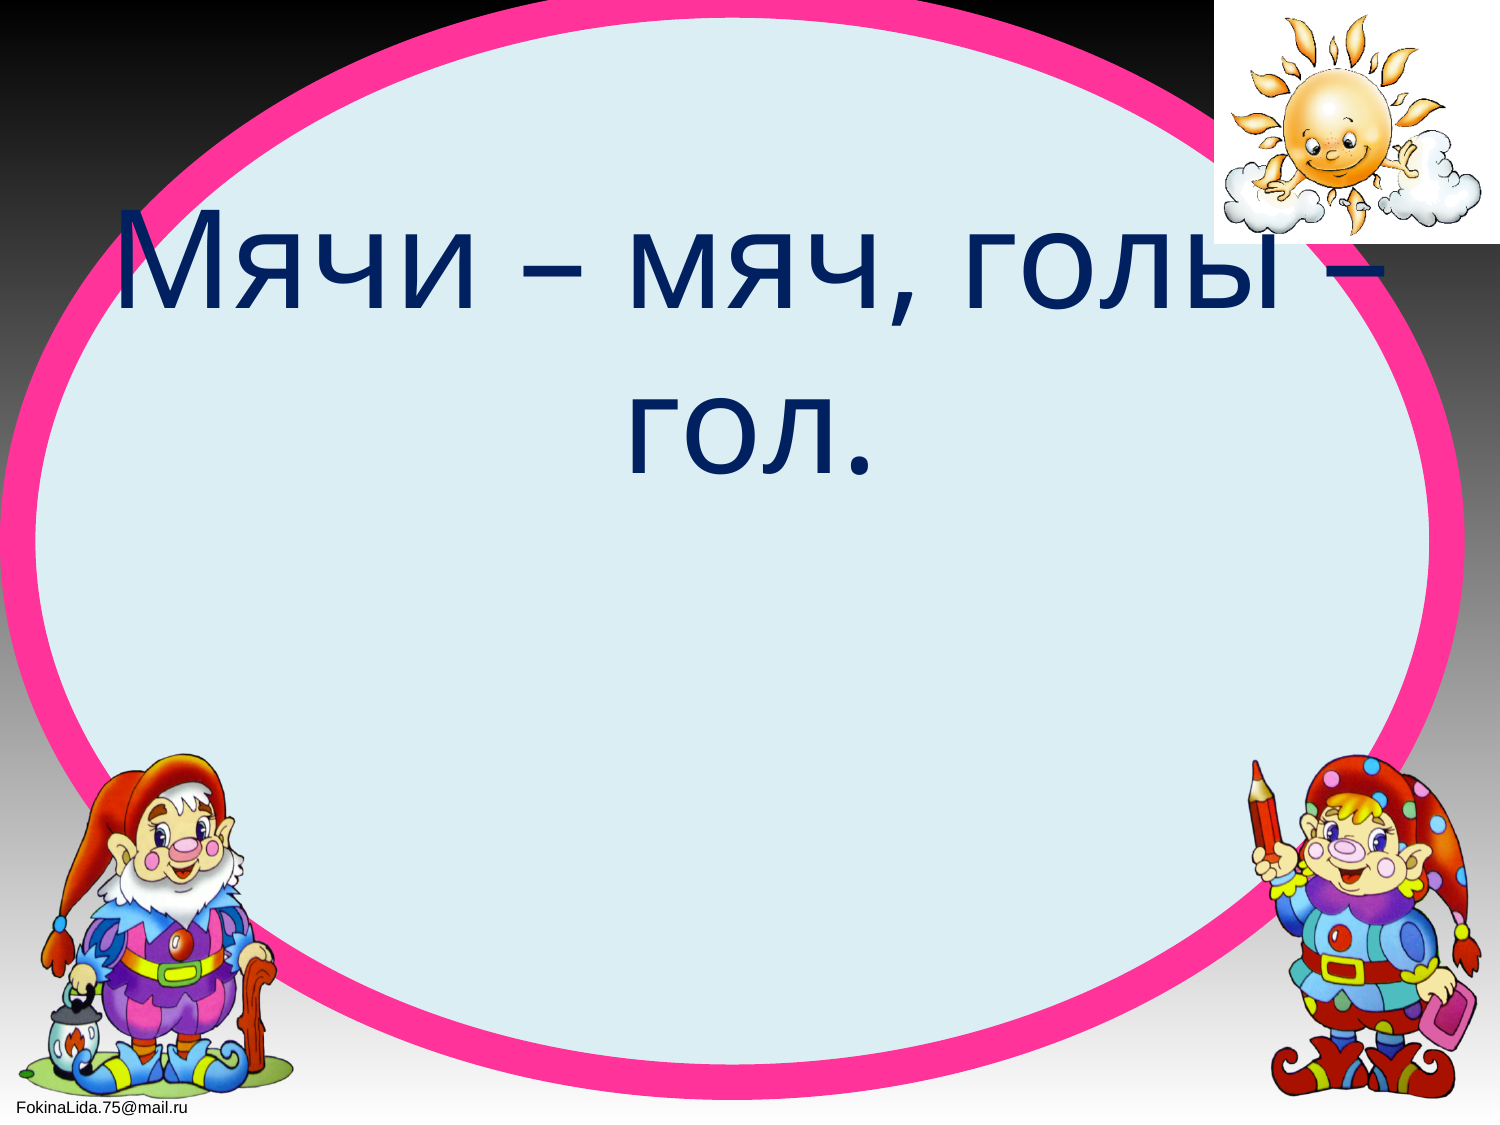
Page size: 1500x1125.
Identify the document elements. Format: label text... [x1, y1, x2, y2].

picture [17, 751, 294, 1101]
title Мячи – мяч, голы – гол. [75, 164, 1425, 914]
picture [1214, 0, 1500, 244]
picture [1246, 751, 1483, 1101]
